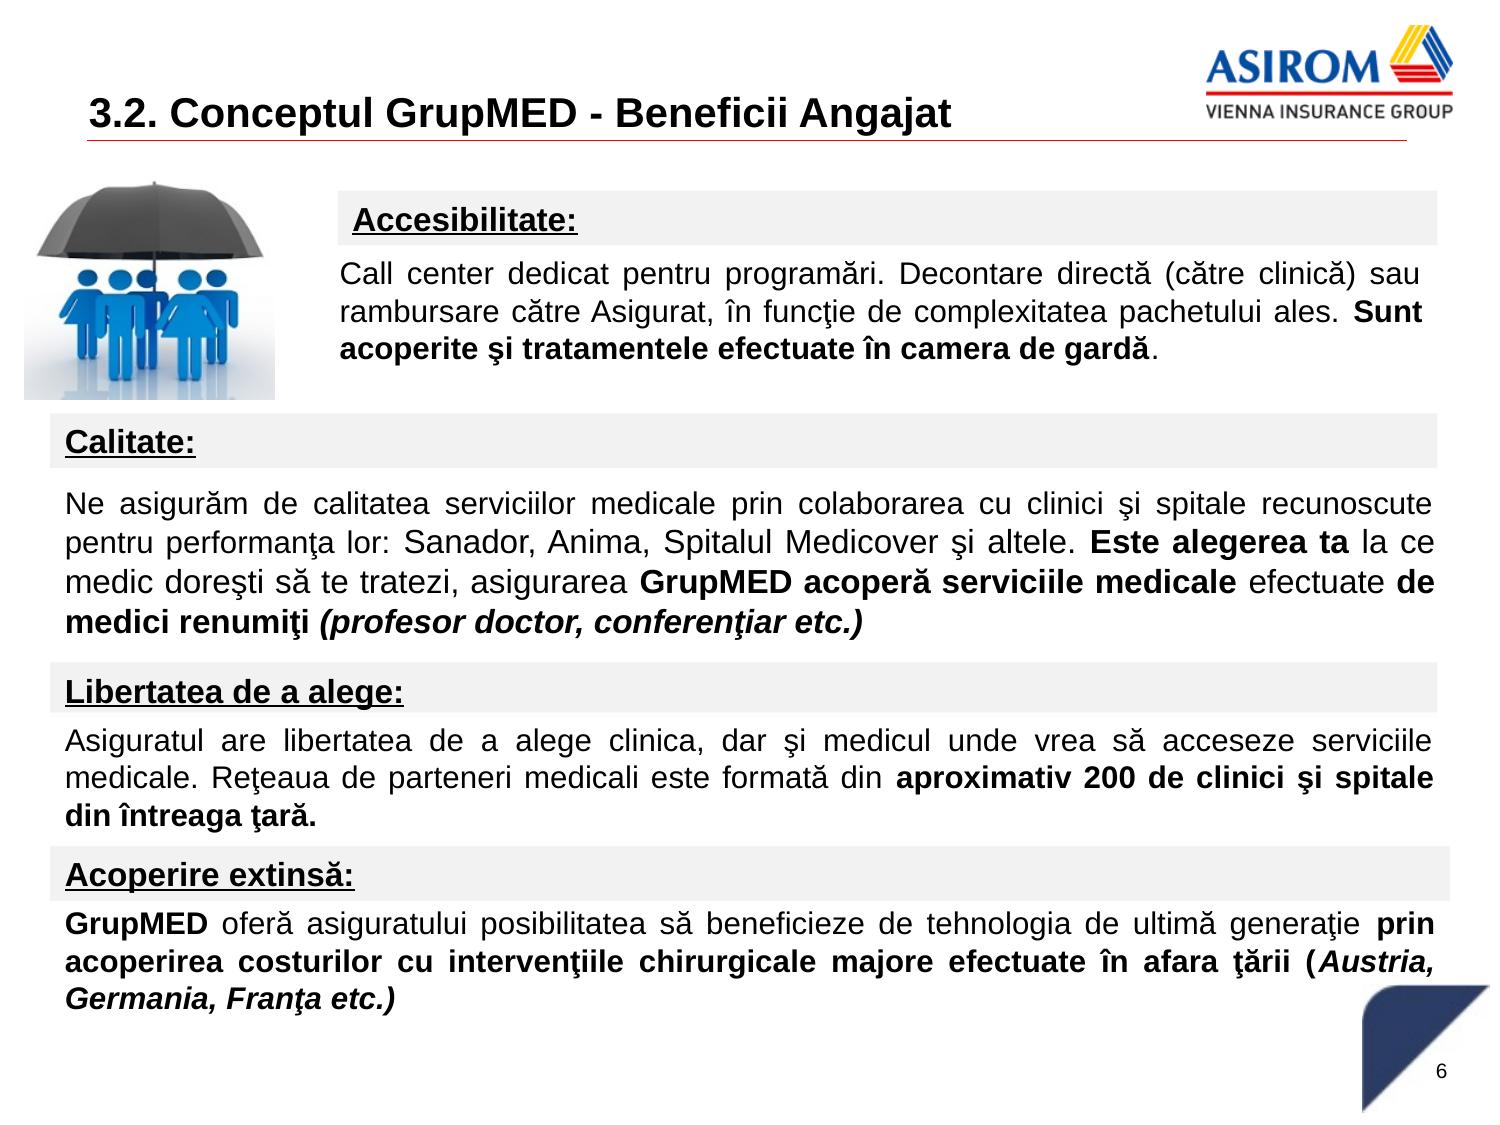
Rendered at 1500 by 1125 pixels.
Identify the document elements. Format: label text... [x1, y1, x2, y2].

text_box Ne asigurăm de calitatea serviciilor medicale prin colaborarea cu clinici şi spitale recunoscute pentru performanţa lor: Sanador, Anima, Spitalul Medicover şi altele. Este alegerea ta la ce medic doreşti să te tratezi, asigurarea GrupMED acoperă serviciile medicale efectuate de medici renumiţi (profesor doctor, conferenţiar etc.) [50, 475, 1450, 648]
text_box Asiguratul are libertatea de a alege clinica, dar şi medicul unde vrea să acceseze serviciile medicale. Reţeaua de parteneri medicali este formată din aproximativ 200 de clinici şi spitale din întreaga ţară. [50, 712, 1450, 840]
text_box GrupMED oferă asiguratului posibilitatea să beneficieze de tehnologia de ultimă generaţie prin acoperirea costurilor cu intervenţiile chirurgicale majore efectuate în afara ţării (Austria, Germania, Franţa etc.) [50, 896, 1450, 1024]
text_box Call center dedicat pentru programări. Decontare directă (către clinică) sau rambursare către Asigurat, în funcţie de complexitatea pachetului ales. Sunt acoperite şi tratamentele efectuate în camera de gardă. [324, 246, 1438, 374]
text_box Acoperire extinsă: [50, 846, 1450, 896]
picture [1206, 12, 1453, 134]
text_box Libertatea de a alege: [50, 662, 1438, 712]
text_box Calitate: [50, 413, 1438, 469]
picture [1362, 984, 1490, 1113]
text_box Accesibilitate: [337, 190, 1438, 246]
picture [24, 174, 275, 400]
text_box 3.2. Conceptul GrupMED - Beneficii Angajat [62, 88, 1150, 144]
